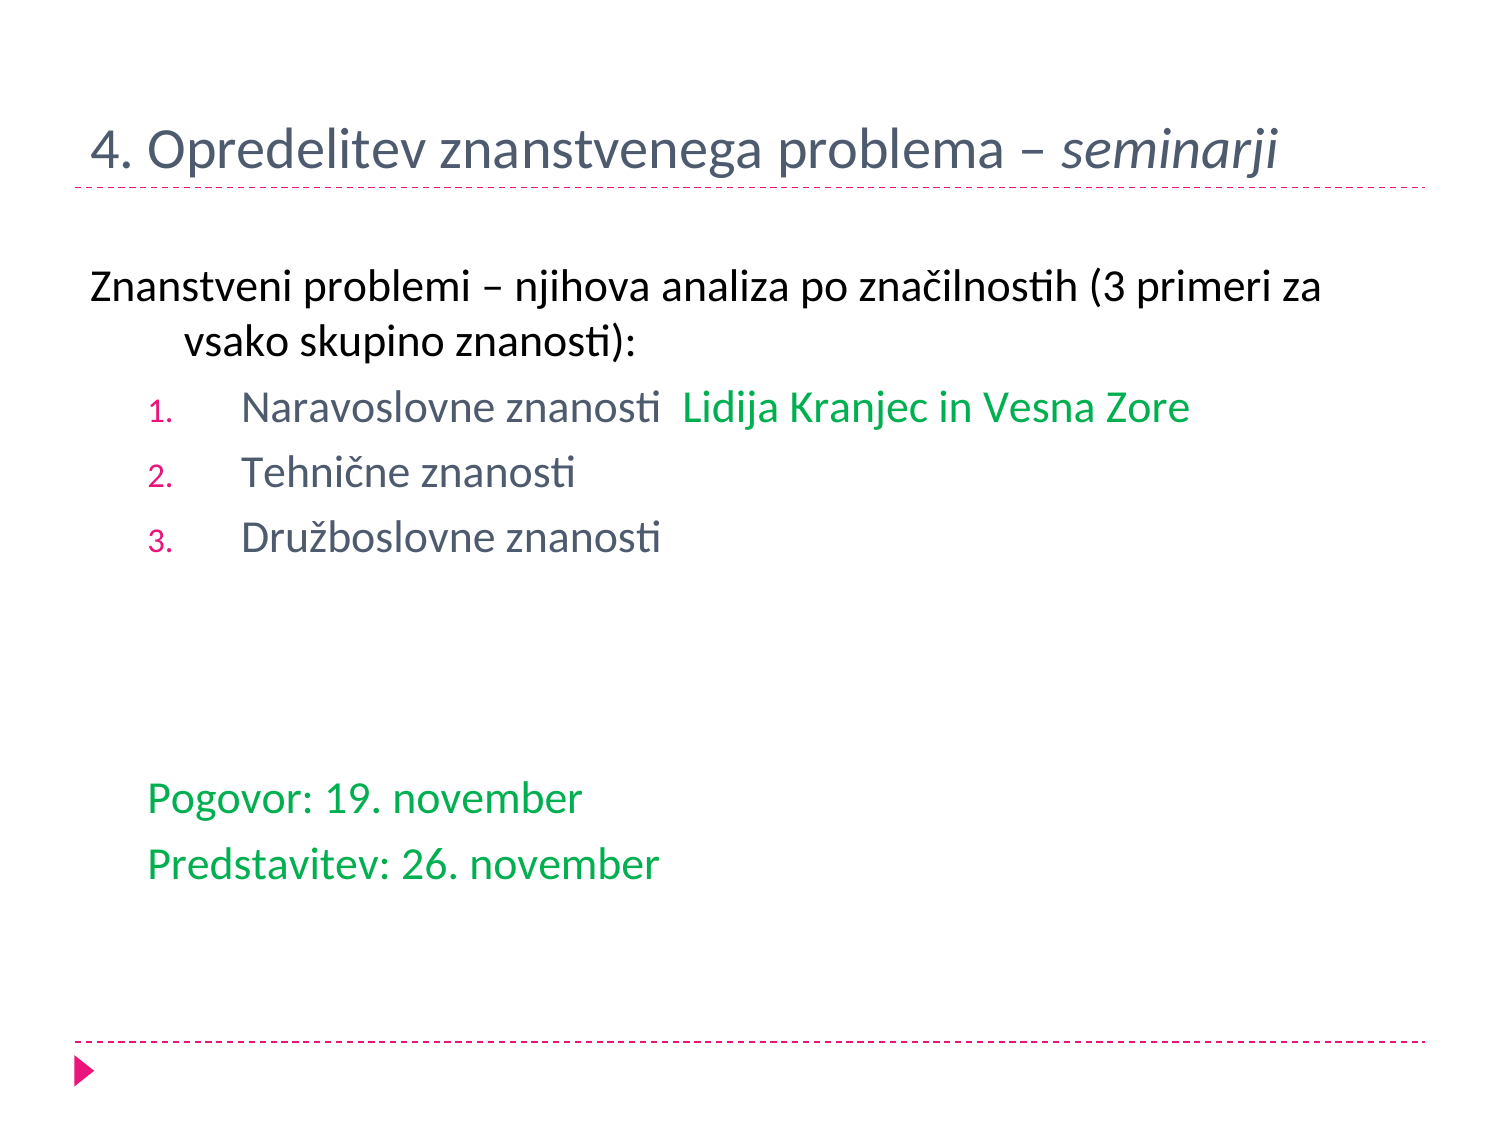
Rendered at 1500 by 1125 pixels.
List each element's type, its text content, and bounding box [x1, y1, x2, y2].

title 4. Opredelitev znanstvenega problema – seminarji [75, 24, 1426, 188]
list Znanstveni problemi – njihova analiza po značilnostih (3 primeri za vsako skupino znanosti): Naravoslovne znanosti Lidija Kranjec in Vesna Zore Tehnične znanosti Družboslovne znanosti Pogovor: 19. november Predstavitev: 26. november [75, 248, 1426, 1059]
